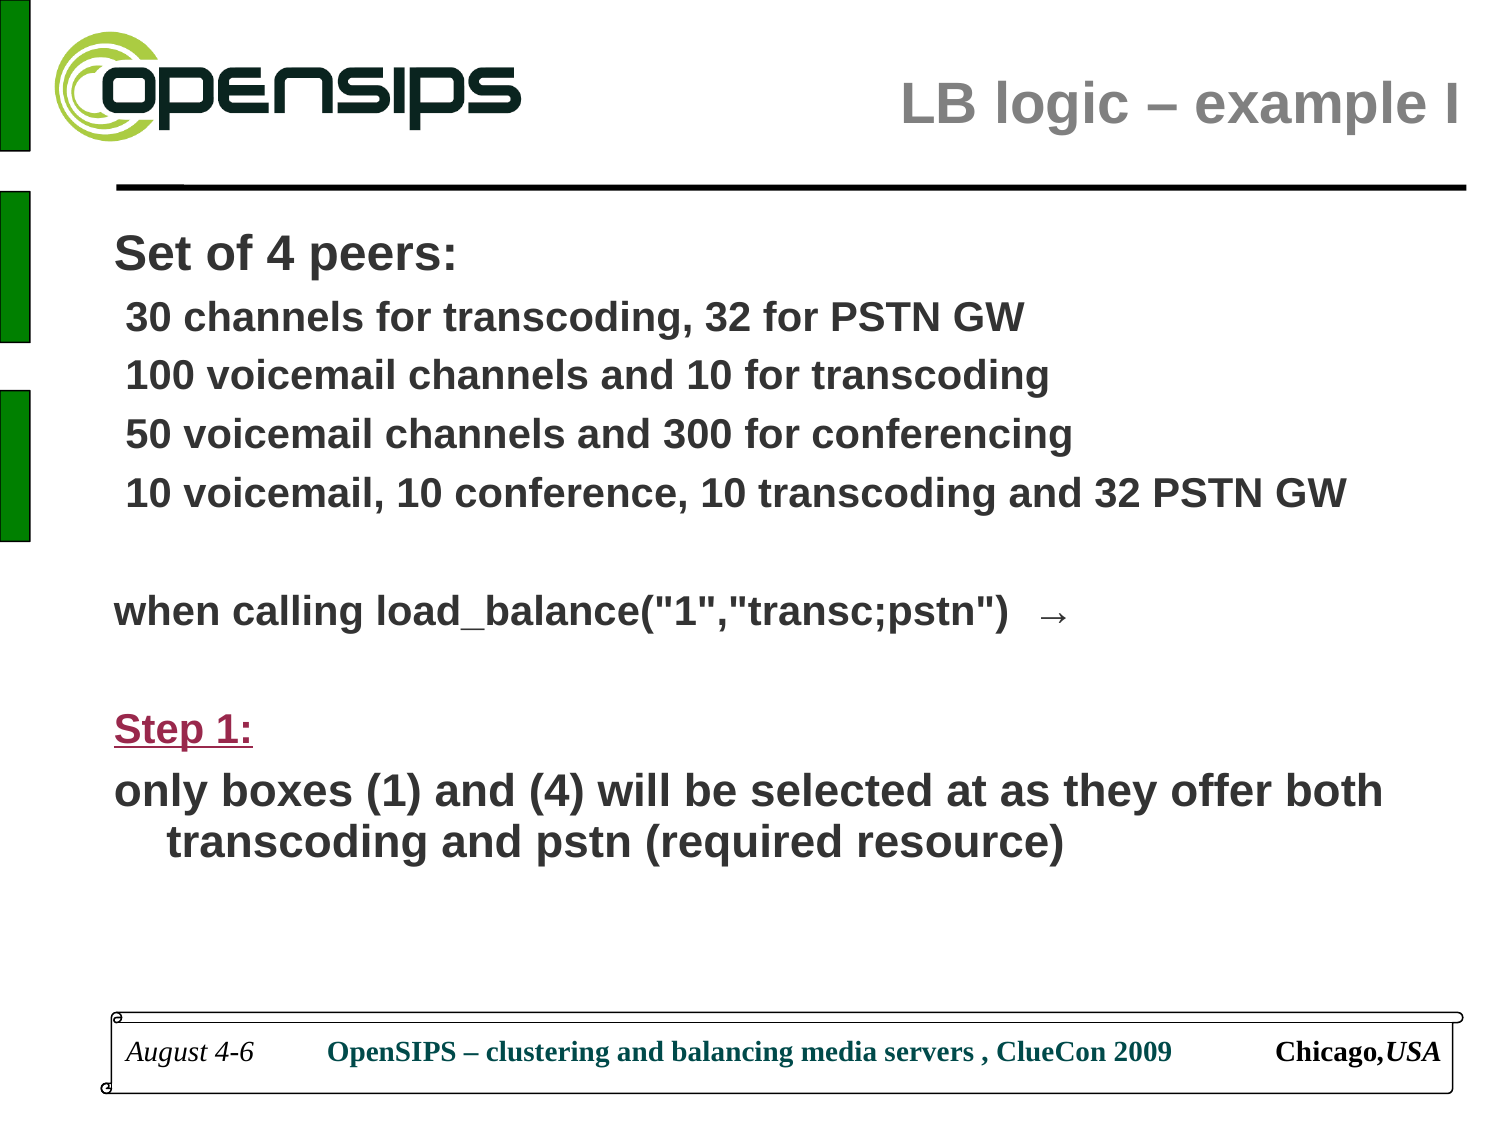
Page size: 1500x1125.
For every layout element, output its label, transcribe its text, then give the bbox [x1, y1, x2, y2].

picture [51, 27, 532, 148]
list Set of 4 peers: 30 channels for transcoding, 32 for PSTN GW 100 voicemail channels and 10 for transcoding 50 voicemail channels and 300 for conferencing 10 voicemail, 10 conference, 10 transcoding and 32 PSTN GW when calling load_balance("1","transc;pstn") → Step 1: only boxes (1) and (4) will be selected at as they offer both transcoding and pstn (required resource) [112, 224, 1424, 961]
title LB logic – example I [299, 44, 1462, 180]
